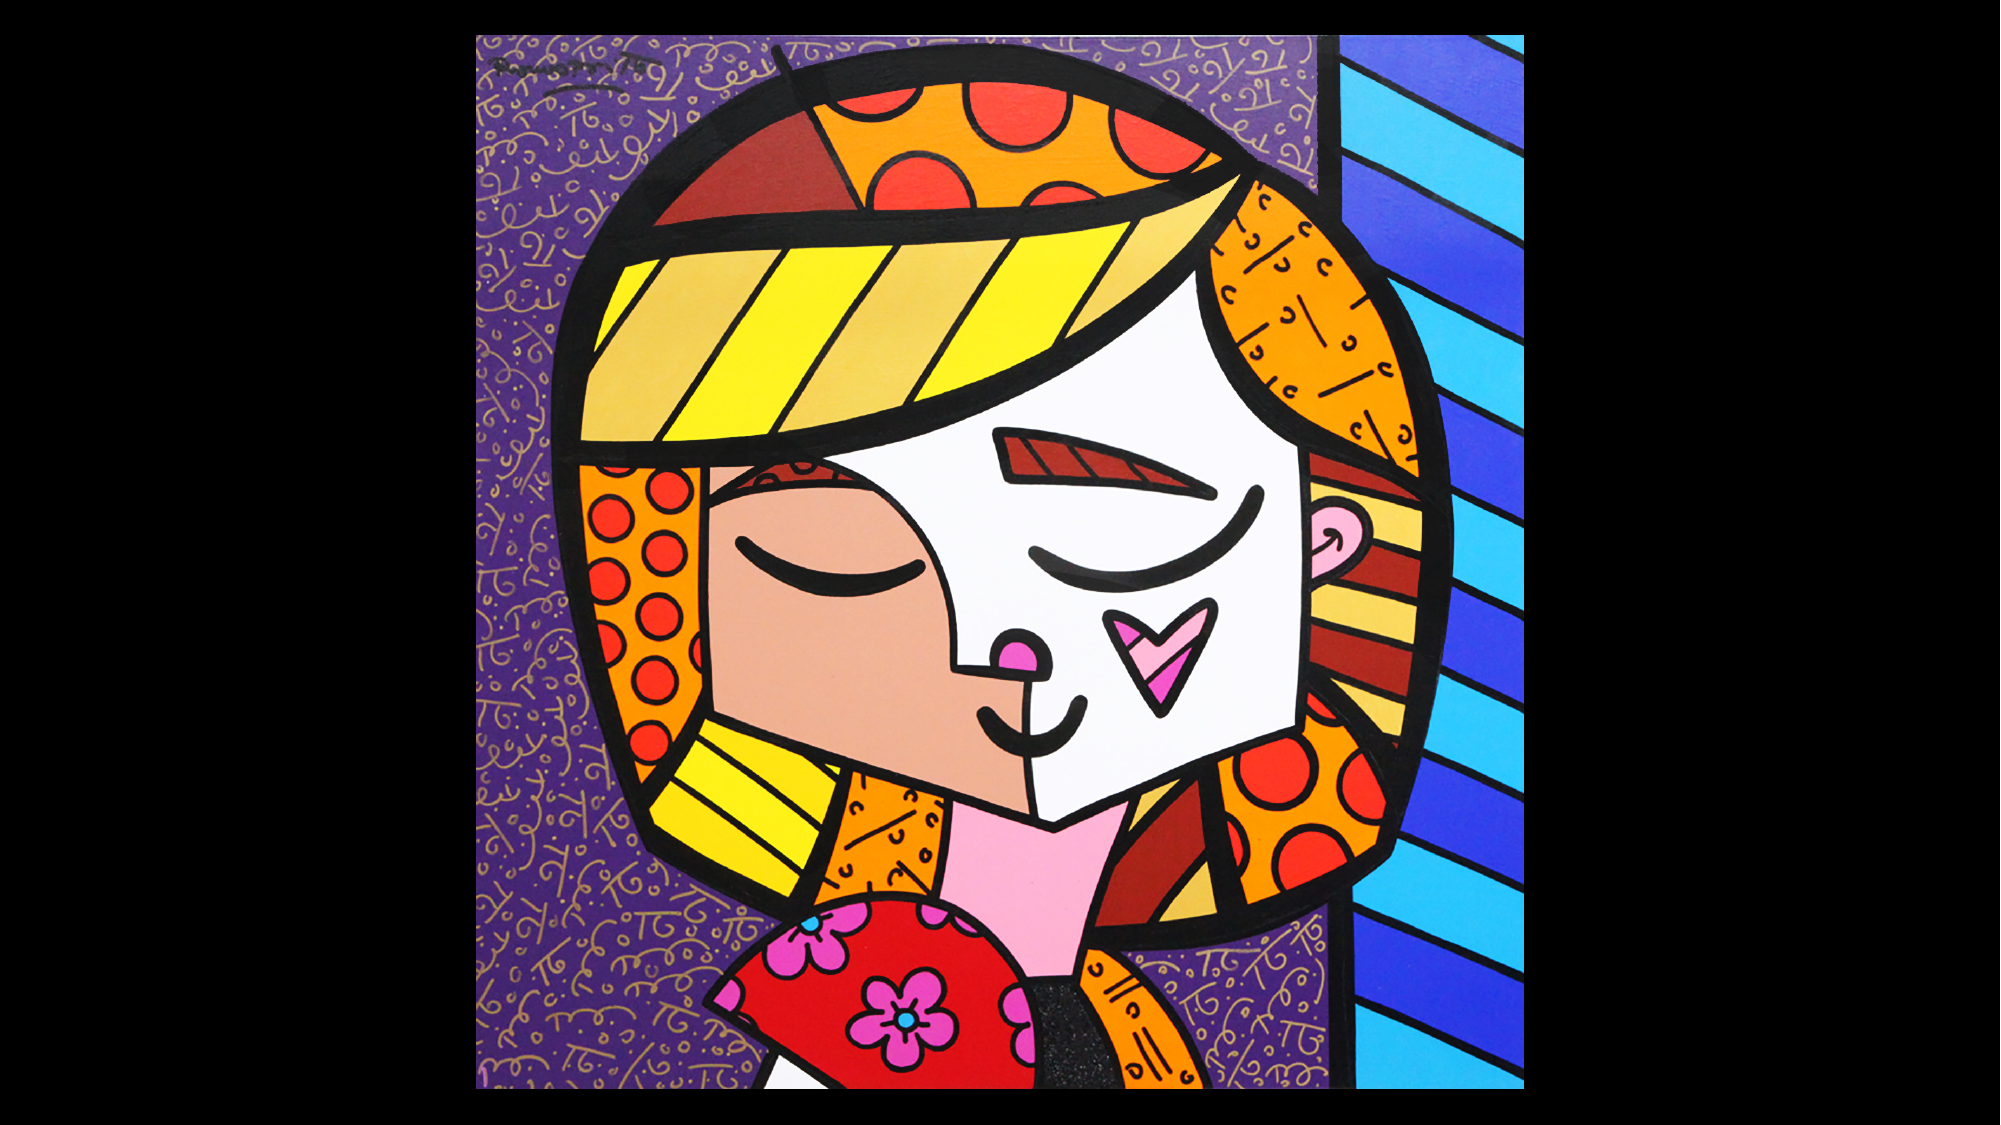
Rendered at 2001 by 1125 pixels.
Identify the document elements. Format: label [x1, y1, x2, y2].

picture [476, 35, 1524, 1090]
